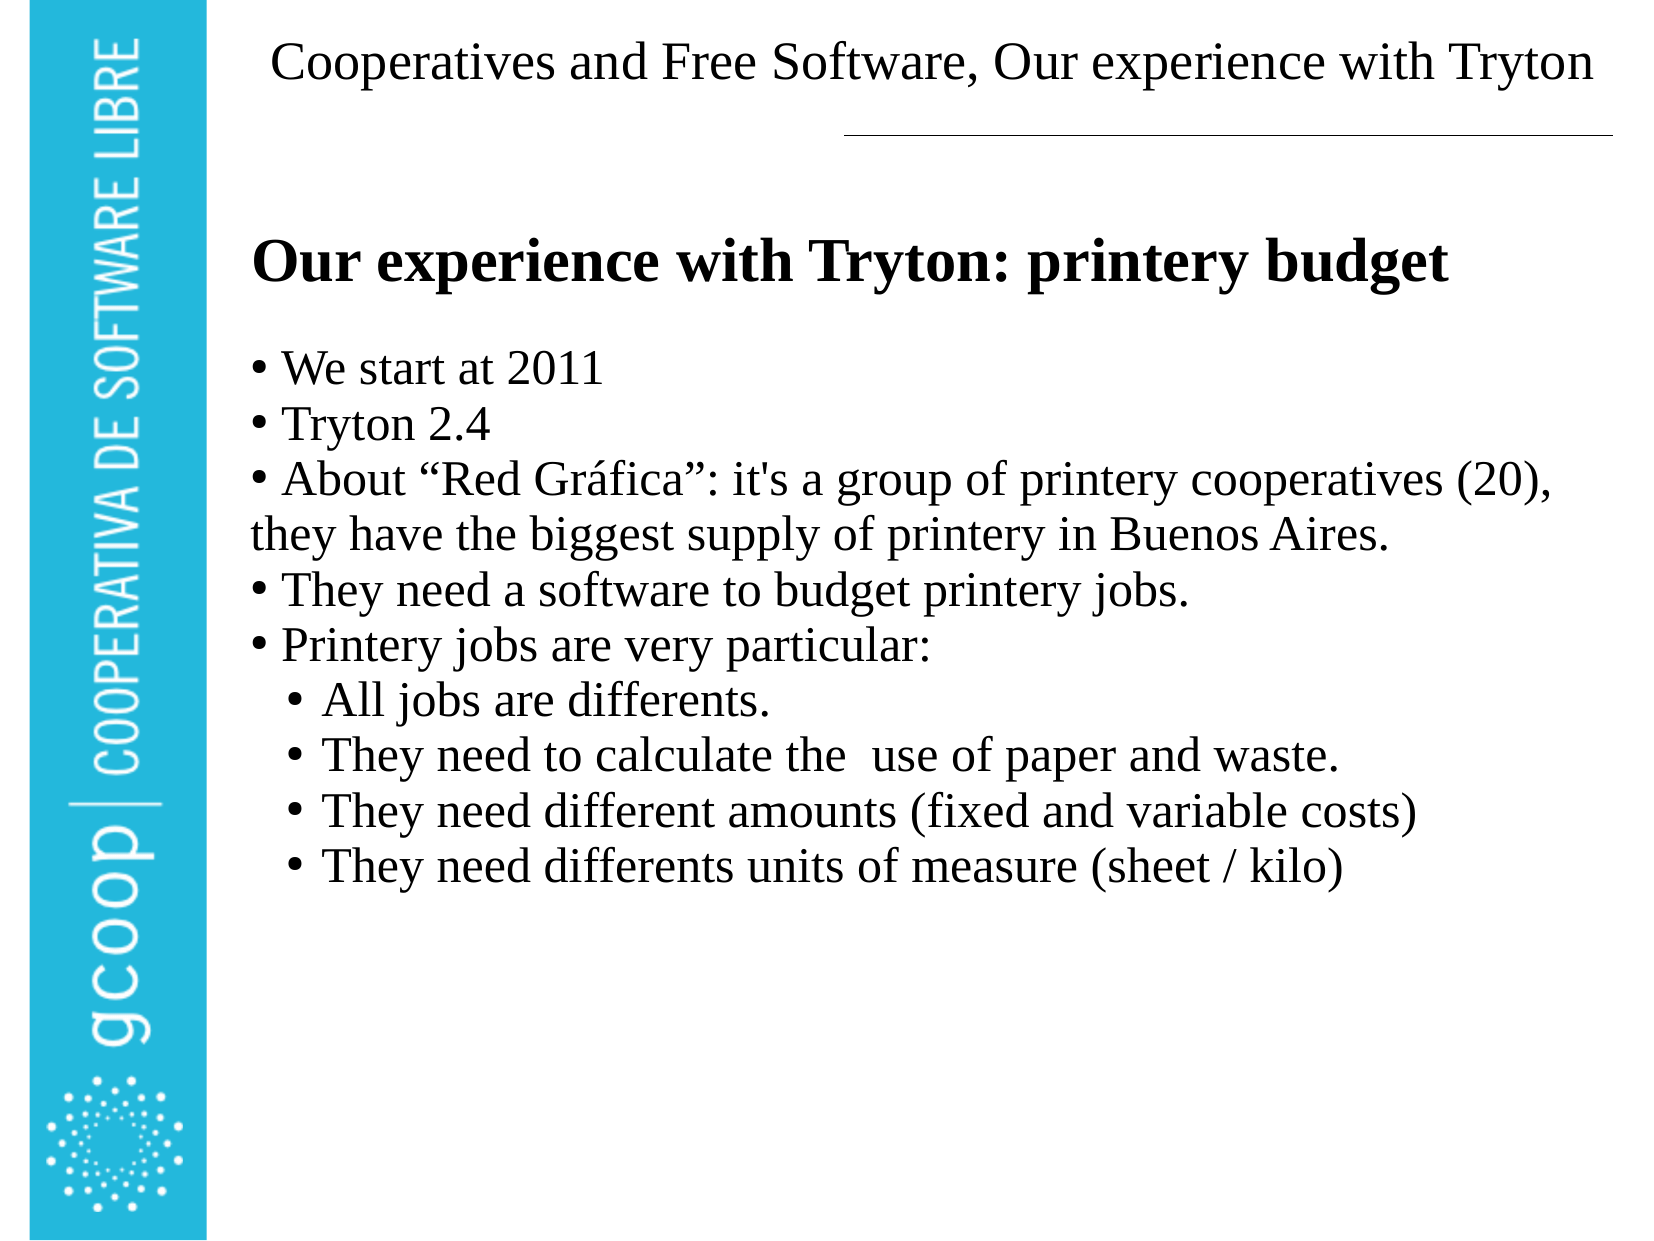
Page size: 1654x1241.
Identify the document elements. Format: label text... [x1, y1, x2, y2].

text_box Cooperatives and Free Software, Our experience with Tryton [242, 23, 1625, 104]
text_box We start at 2011 Tryton 2.4 About “Red Gráfica”: it's a group of printery cooperatives (20), they have the biggest supply of printery in Buenos Aires. They need a software to budget printery jobs. Printery jobs are very particular: All jobs are differents. They need to calculate the use of paper and waste. They need different amounts (fixed and variable costs) They need differents units of measure (sheet / kilo) [235, 333, 1606, 1014]
picture [46, 38, 183, 1212]
text_box [29, 0, 207, 1241]
text_box Our experience with Tryton: printery budget [236, 218, 1506, 315]
